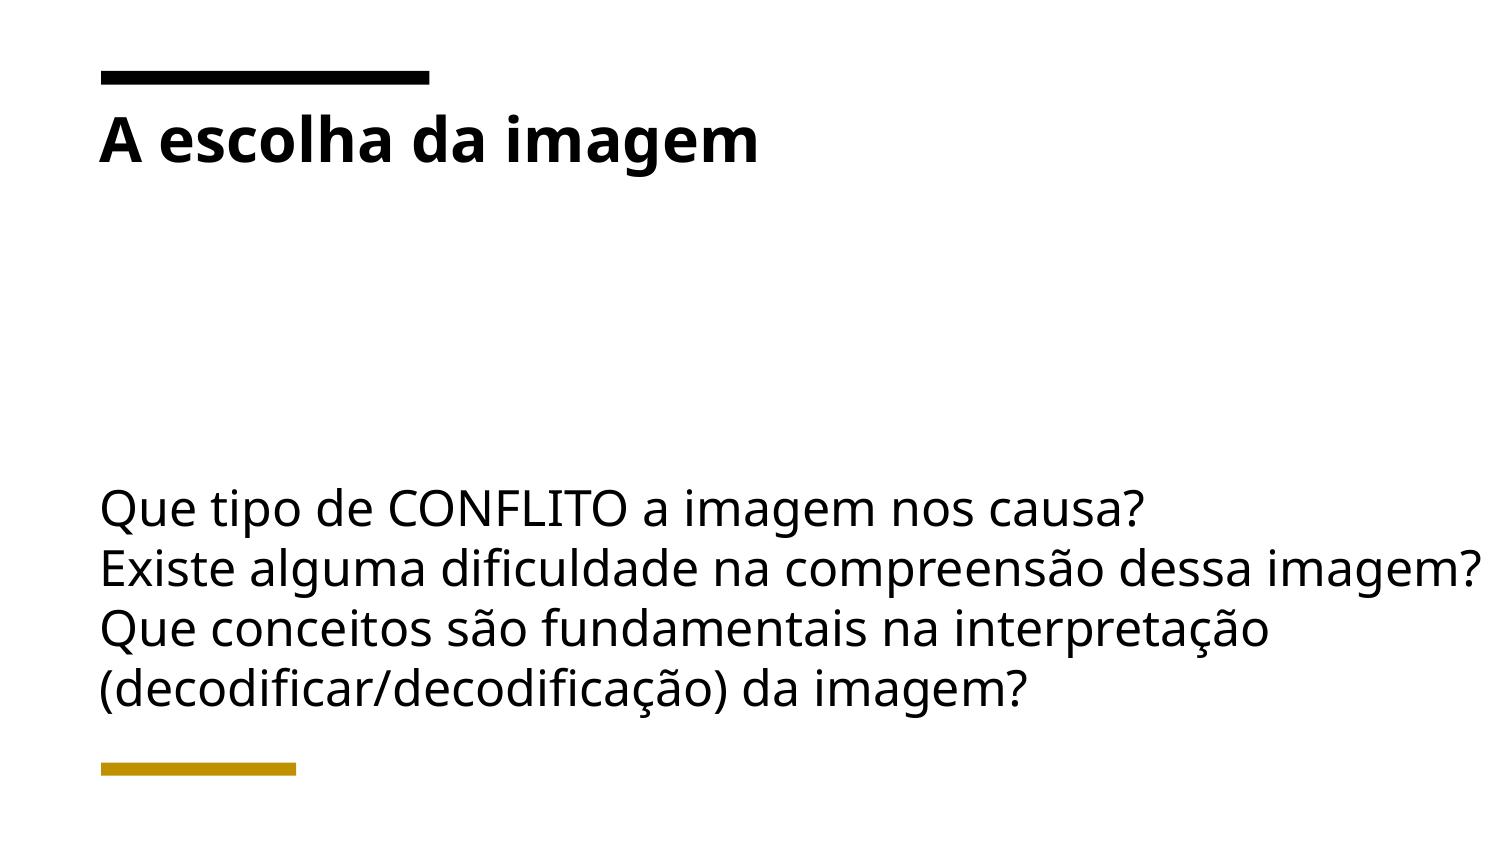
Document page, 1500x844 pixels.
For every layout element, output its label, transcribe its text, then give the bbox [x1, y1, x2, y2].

text_box A escolha da imagem [84, 84, 1358, 269]
text_box [101, 762, 297, 776]
text_box Que tipo de CONFLITO a imagem nos causa? Existe alguma dificuldade na compreensão dessa imagem? Que conceitos são fundamentais na interpretação (decodificar/decodificação) da imagem? [84, 457, 1500, 735]
text_box [101, 70, 430, 85]
